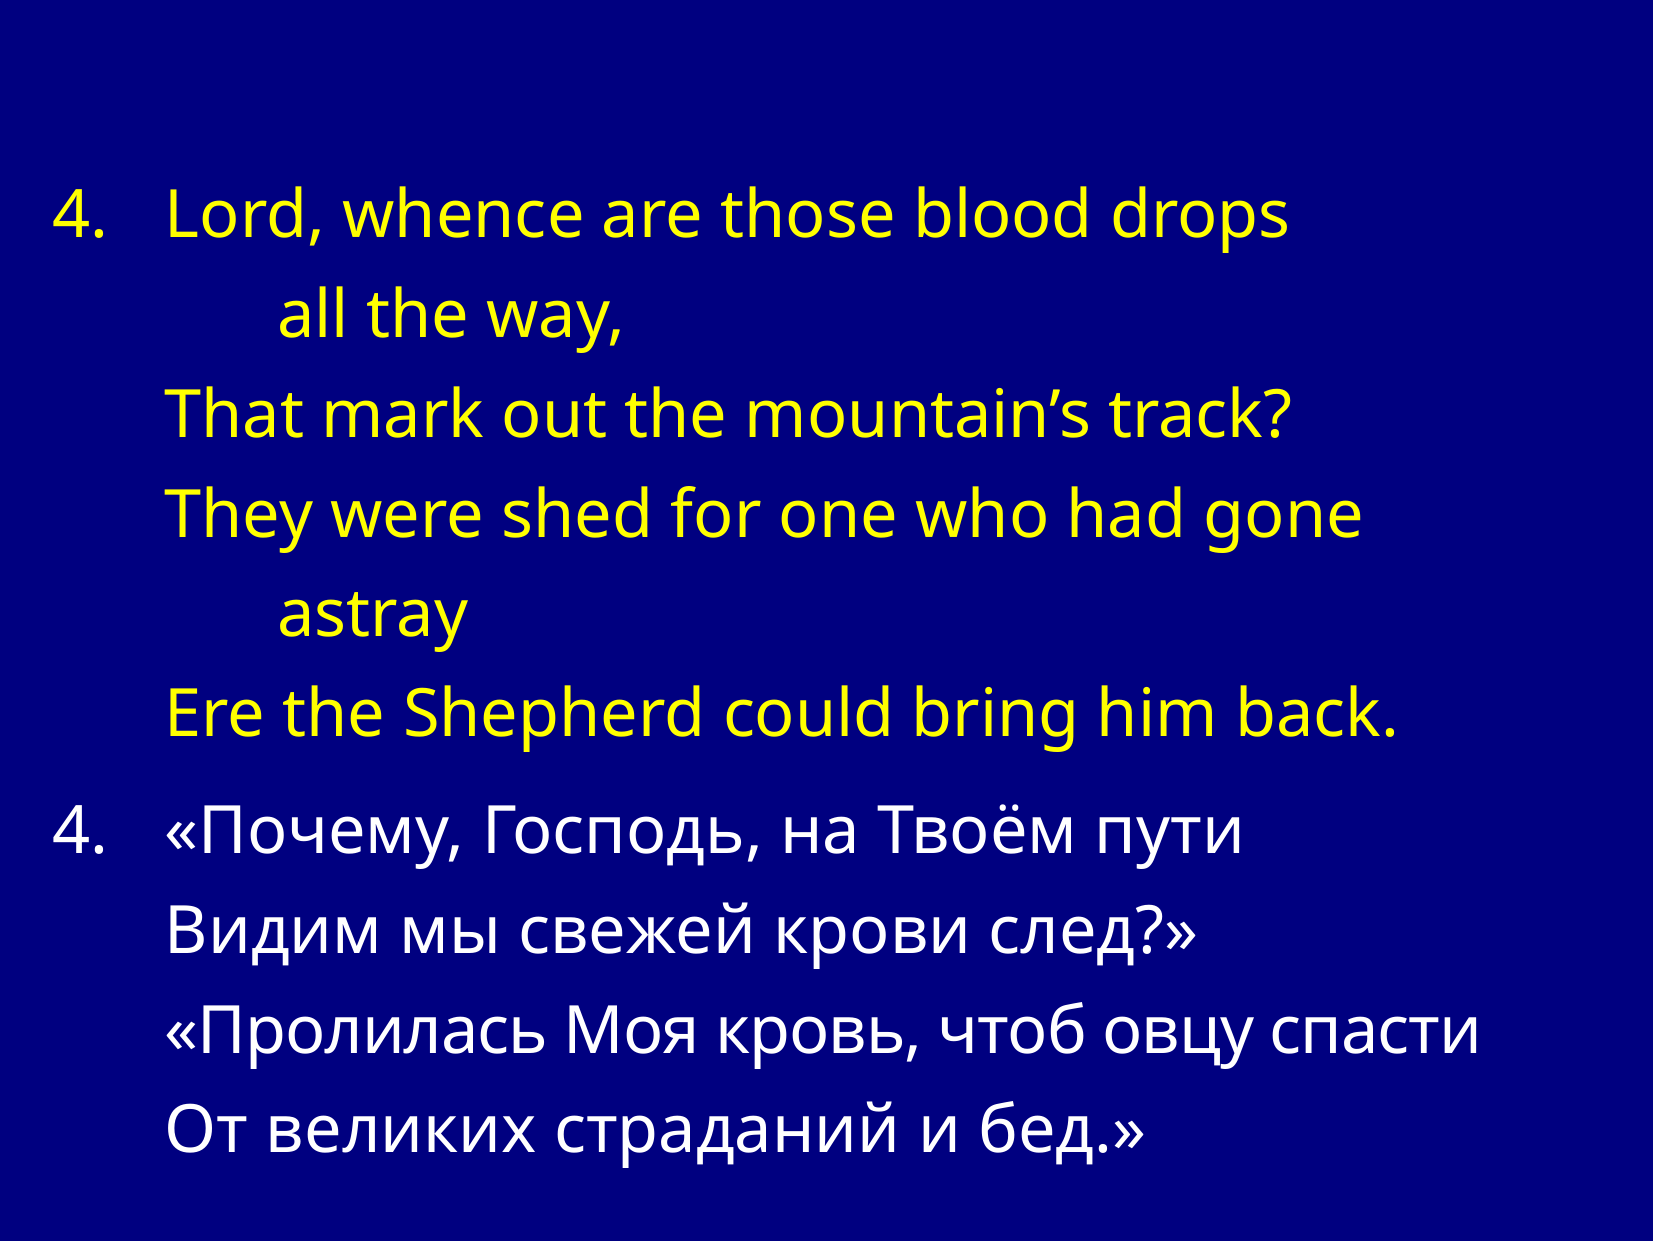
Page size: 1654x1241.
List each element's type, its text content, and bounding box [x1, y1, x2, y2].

text_box 4. «Почему, Господь, на Твоём пути Видим мы свежей крови след?» «Пролилась Моя кровь, чтоб овцу спасти От великих страданий и бед.» [37, 675, 1651, 1163]
text_box 4. Lord, whence are those blood drops all the way, That mark out the mountain’s track? They were shed for one who had gone astray Ere the Shepherd could bring him back. [37, 150, 1651, 675]
